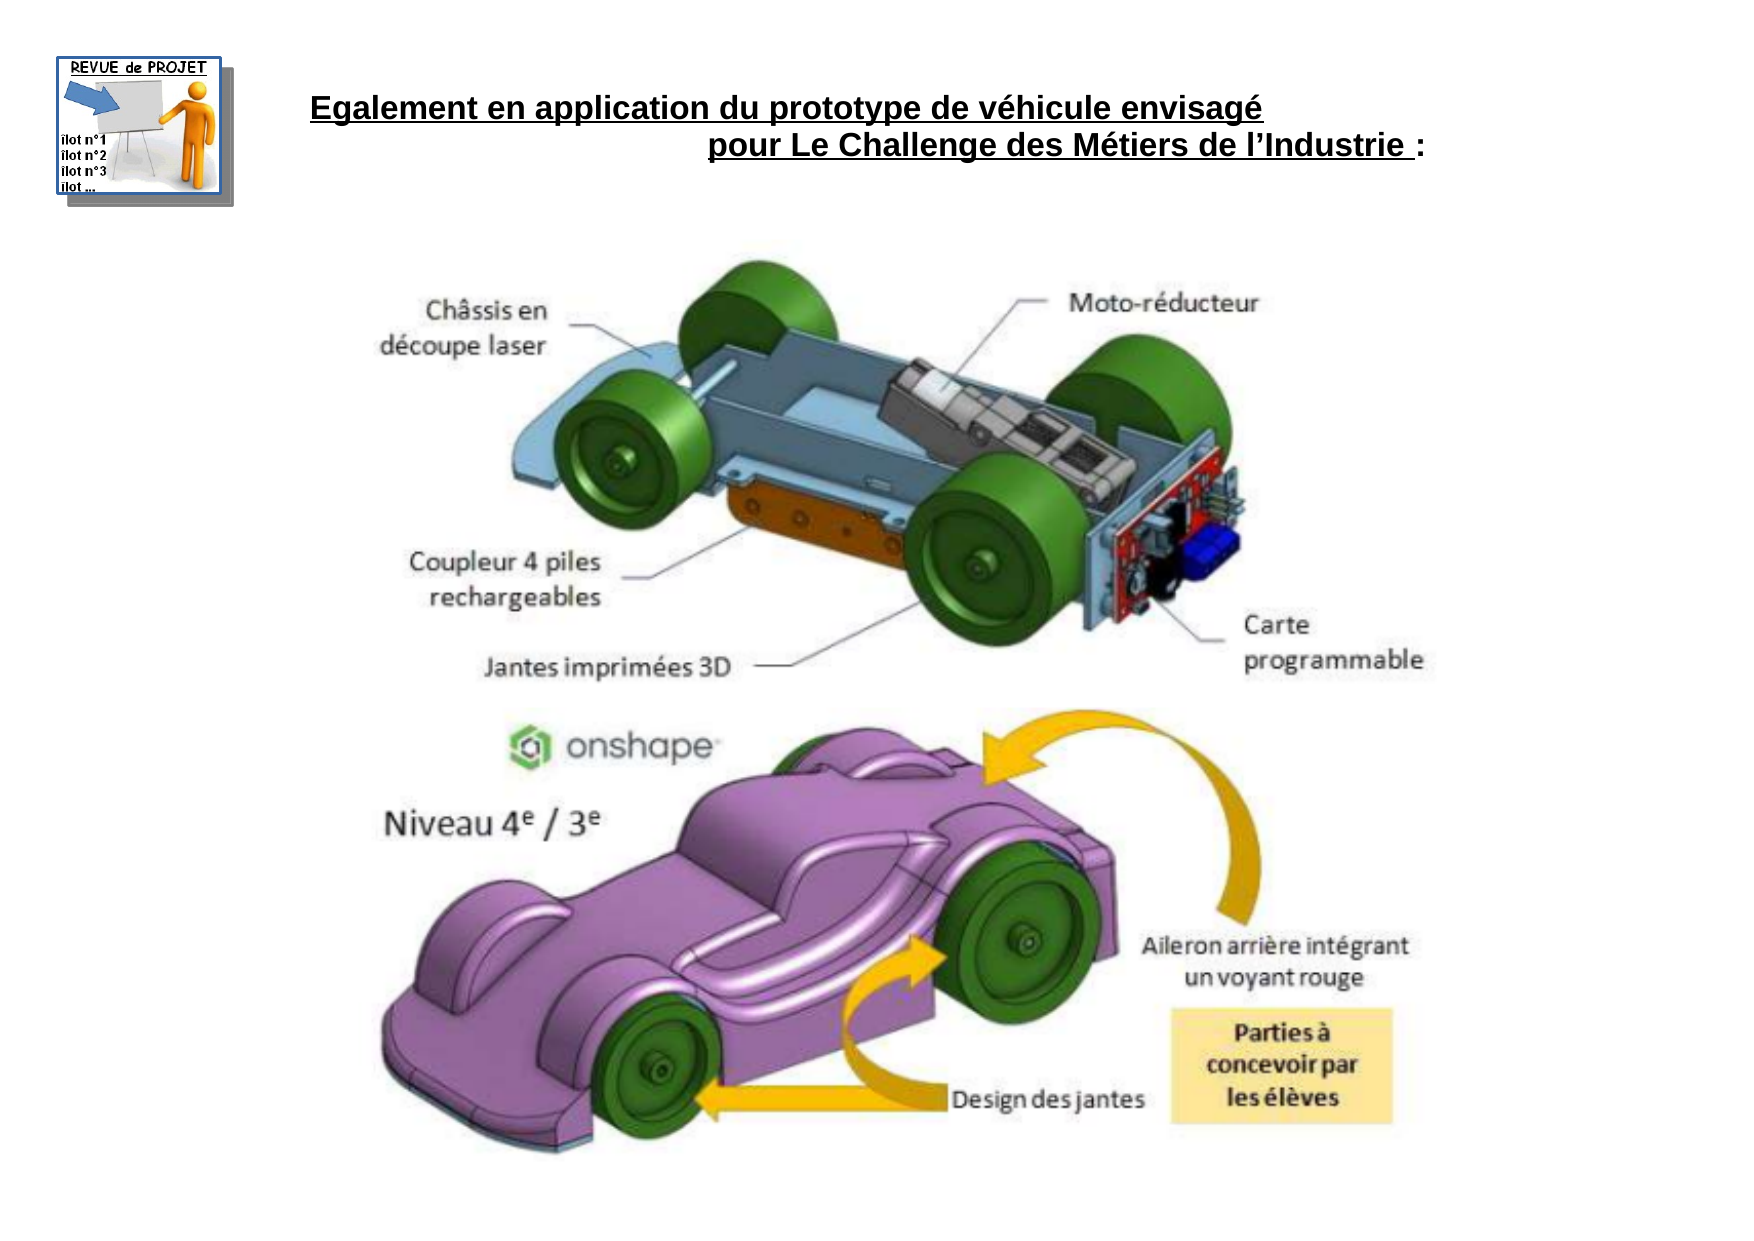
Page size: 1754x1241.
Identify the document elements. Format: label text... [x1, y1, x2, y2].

text_box Egalement en application du prototype de véhicule envisagé pour Le Challenge des Métiers de l’Industrie : [295, 81, 1625, 245]
picture [329, 245, 1447, 1170]
picture [59, 59, 219, 192]
